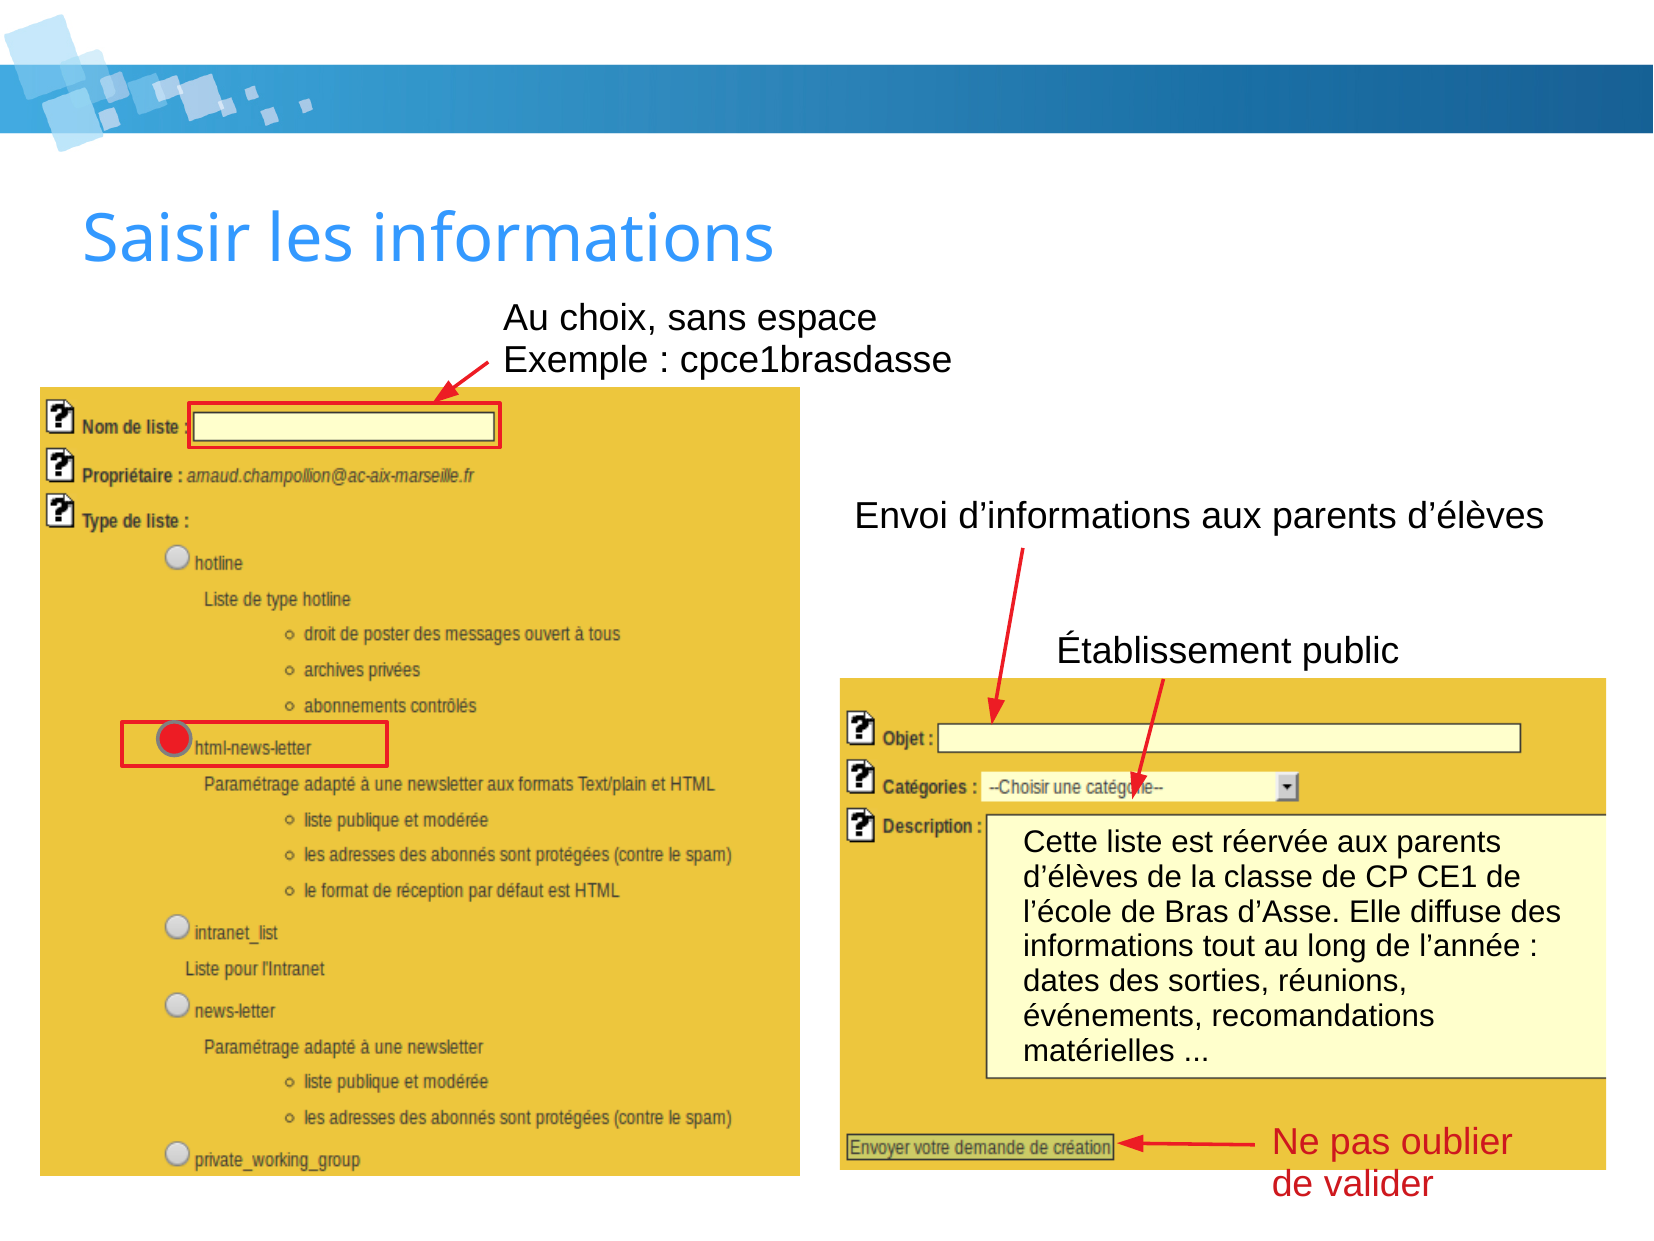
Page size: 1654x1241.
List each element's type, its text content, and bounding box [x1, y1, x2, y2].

text_box Cette liste est réervée aux parents d’élèves de la classe de CP CE1 de l’école de Bras d’Asse. Elle diffuse des informations tout au long de l’année : dates des sorties, réunions, événements, recomandations matérielles ... [1008, 817, 1590, 1075]
picture [0, 0, 1653, 1238]
text_box Établissement public [1041, 622, 1415, 679]
text_box Ne pas oublier de valider [1257, 1112, 1528, 1212]
text_box Au choix, sans espace Exemple : cpce1brasdasse [488, 288, 968, 388]
text_box [157, 721, 191, 756]
text_box Envoi d’informations aux parents d’élèves [839, 487, 1560, 545]
title Saisir les informations [82, 132, 1571, 340]
